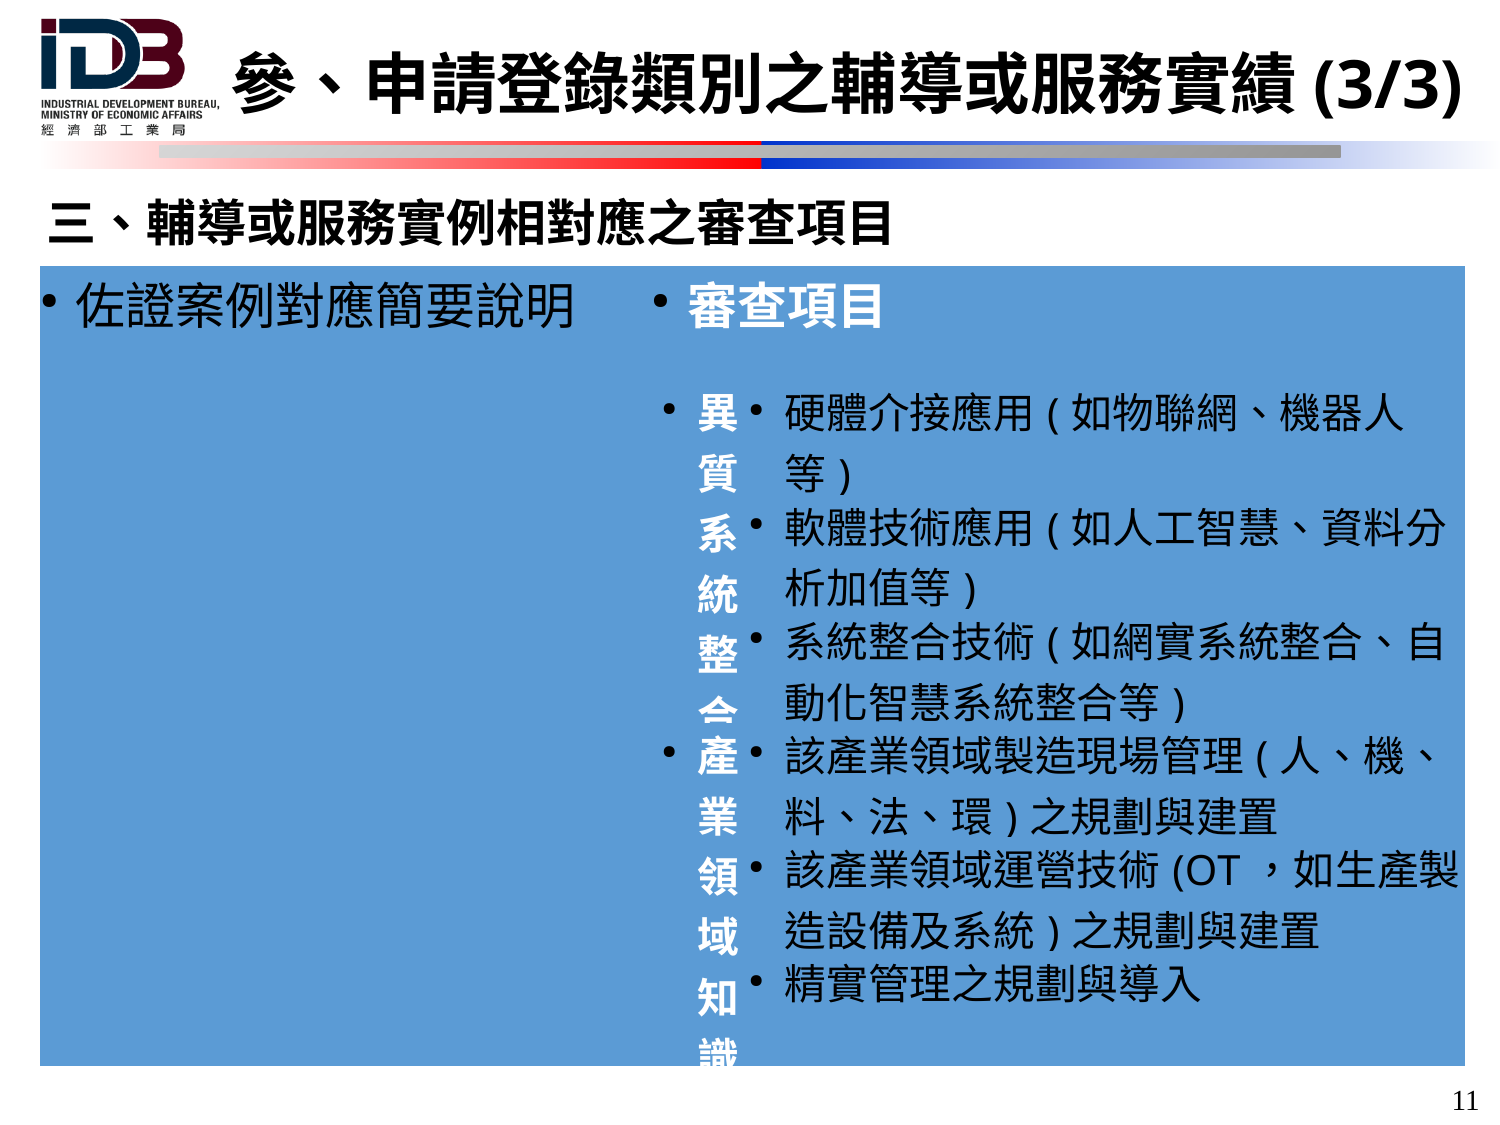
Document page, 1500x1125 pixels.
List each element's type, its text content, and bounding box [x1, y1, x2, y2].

table_cell 硬體介接應用(如物聯網、機器人等) [749, 380, 1465, 495]
table_cell [40, 837, 652, 951]
table_cell 該產業領域製造現場管理(人、機、料、法、環)之規劃與建置 [749, 723, 1465, 837]
table_cell 精實管理之規劃與導入 [749, 951, 1465, 1066]
table_cell [40, 609, 652, 723]
table_cell 產業領域知識 [652, 723, 749, 1066]
table_header 佐證案例對應簡要說明 [40, 266, 652, 380]
table_cell 系統整合技術(如網實系統整合、自動化智慧系統整合等) [749, 609, 1465, 723]
text_box 參、申請登錄類別之輔導或服務實績(3/3) [205, 34, 1488, 131]
table_cell 該產業領域運營技術(OT，如生產製造設備及系統)之規劃與建置 [749, 837, 1465, 951]
table_cell [40, 723, 652, 837]
table_cell 異質系統整合 [652, 380, 749, 723]
table_cell [40, 495, 652, 609]
text_box [159, 146, 1341, 158]
table_cell 軟體技術應用(如人工智慧、資料分析加值等) [749, 495, 1465, 609]
text_box 三、輔導或服務實例相對應之審查項目 [31, 183, 1456, 282]
table_header 審查項目 [652, 266, 1465, 380]
table_cell [40, 380, 652, 495]
table_cell [40, 951, 652, 1066]
